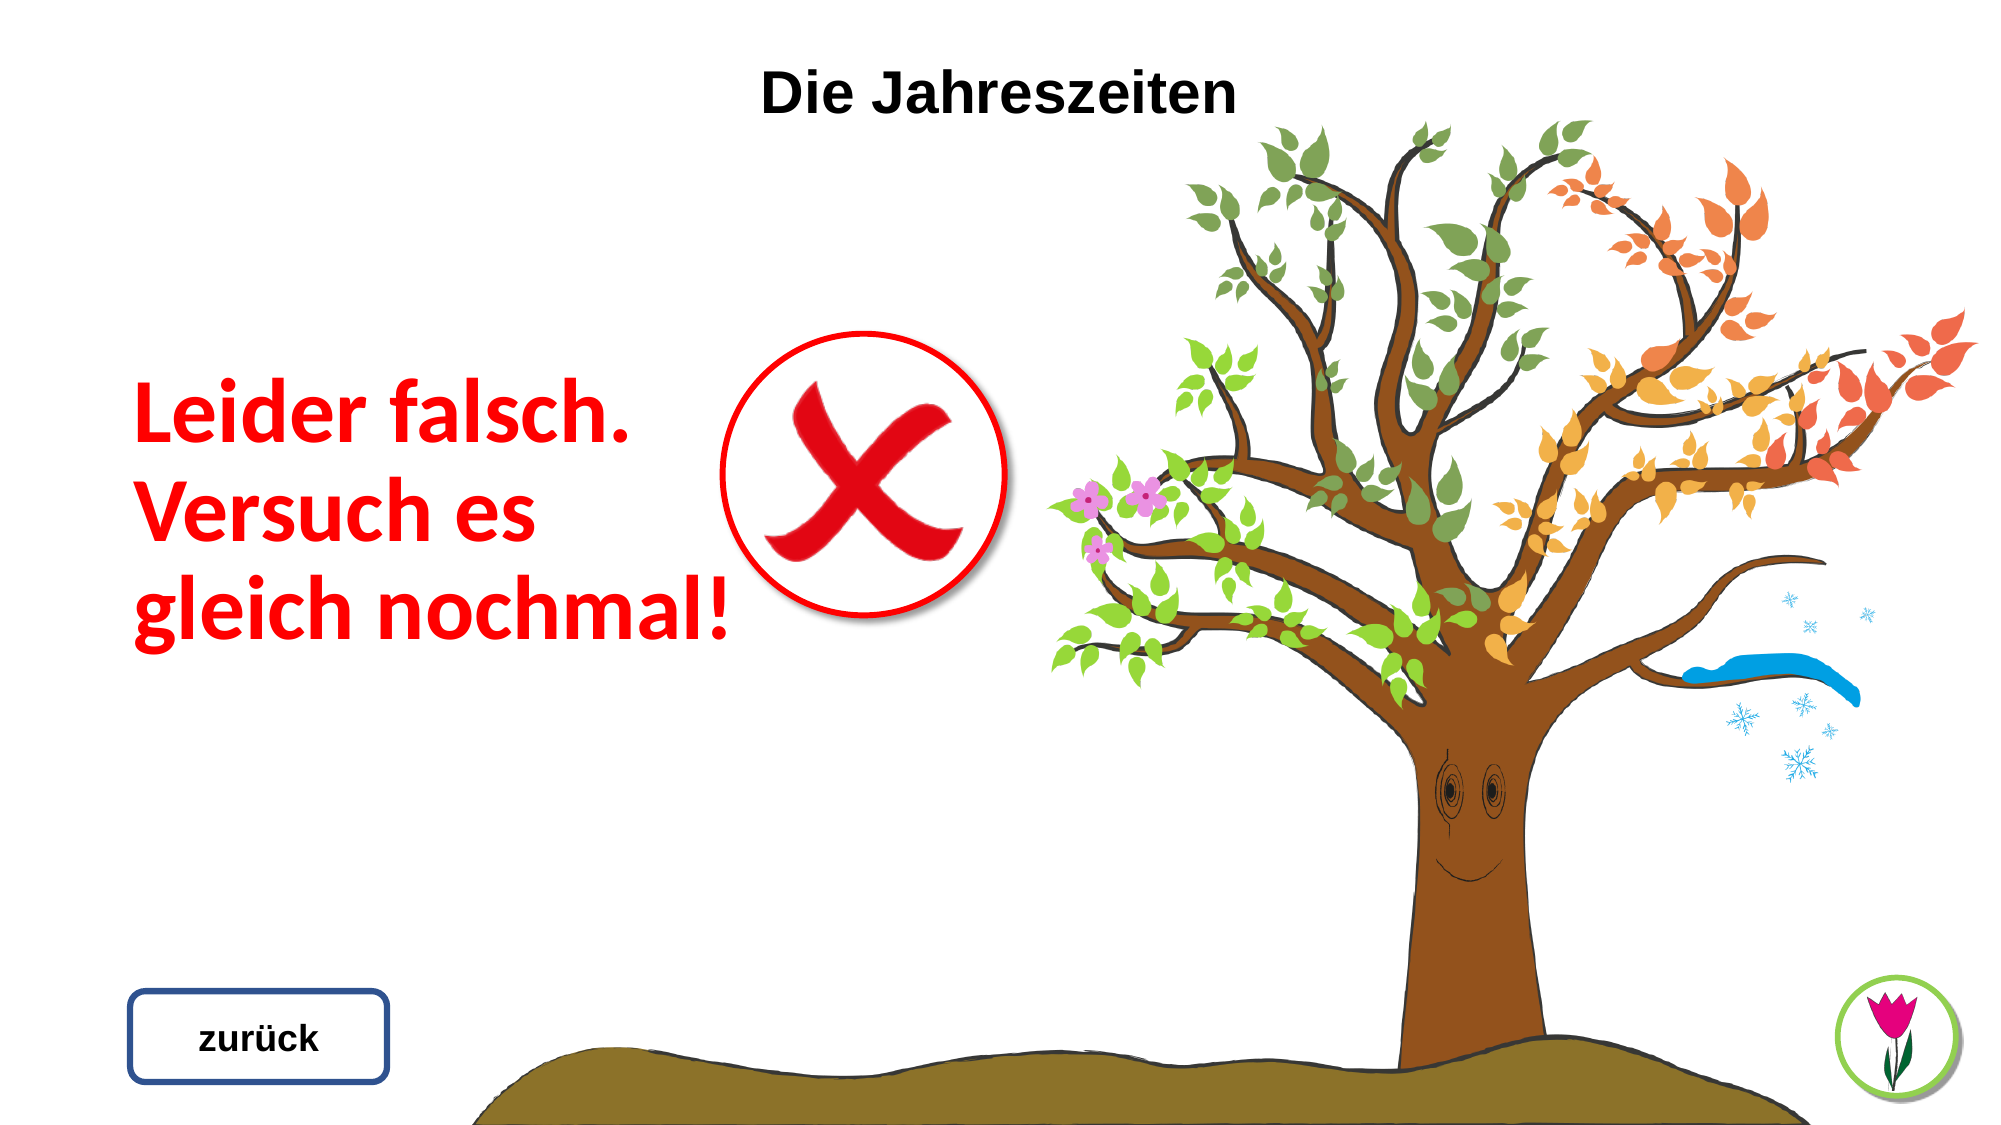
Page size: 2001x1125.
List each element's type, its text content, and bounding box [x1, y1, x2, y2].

picture [713, 324, 1022, 633]
text_box Die Jahreszeiten [0, 58, 2000, 188]
text_box [1934, 990, 1956, 1083]
text_box [1873, 1091, 1920, 1096]
text_box [1837, 994, 1855, 1079]
picture [472, 188, 1979, 1125]
text_box zurück [130, 991, 388, 1083]
text_box Leider falsch. Versuch es gleich nochmal! [118, 312, 1342, 668]
text_box [1866, 977, 1928, 986]
